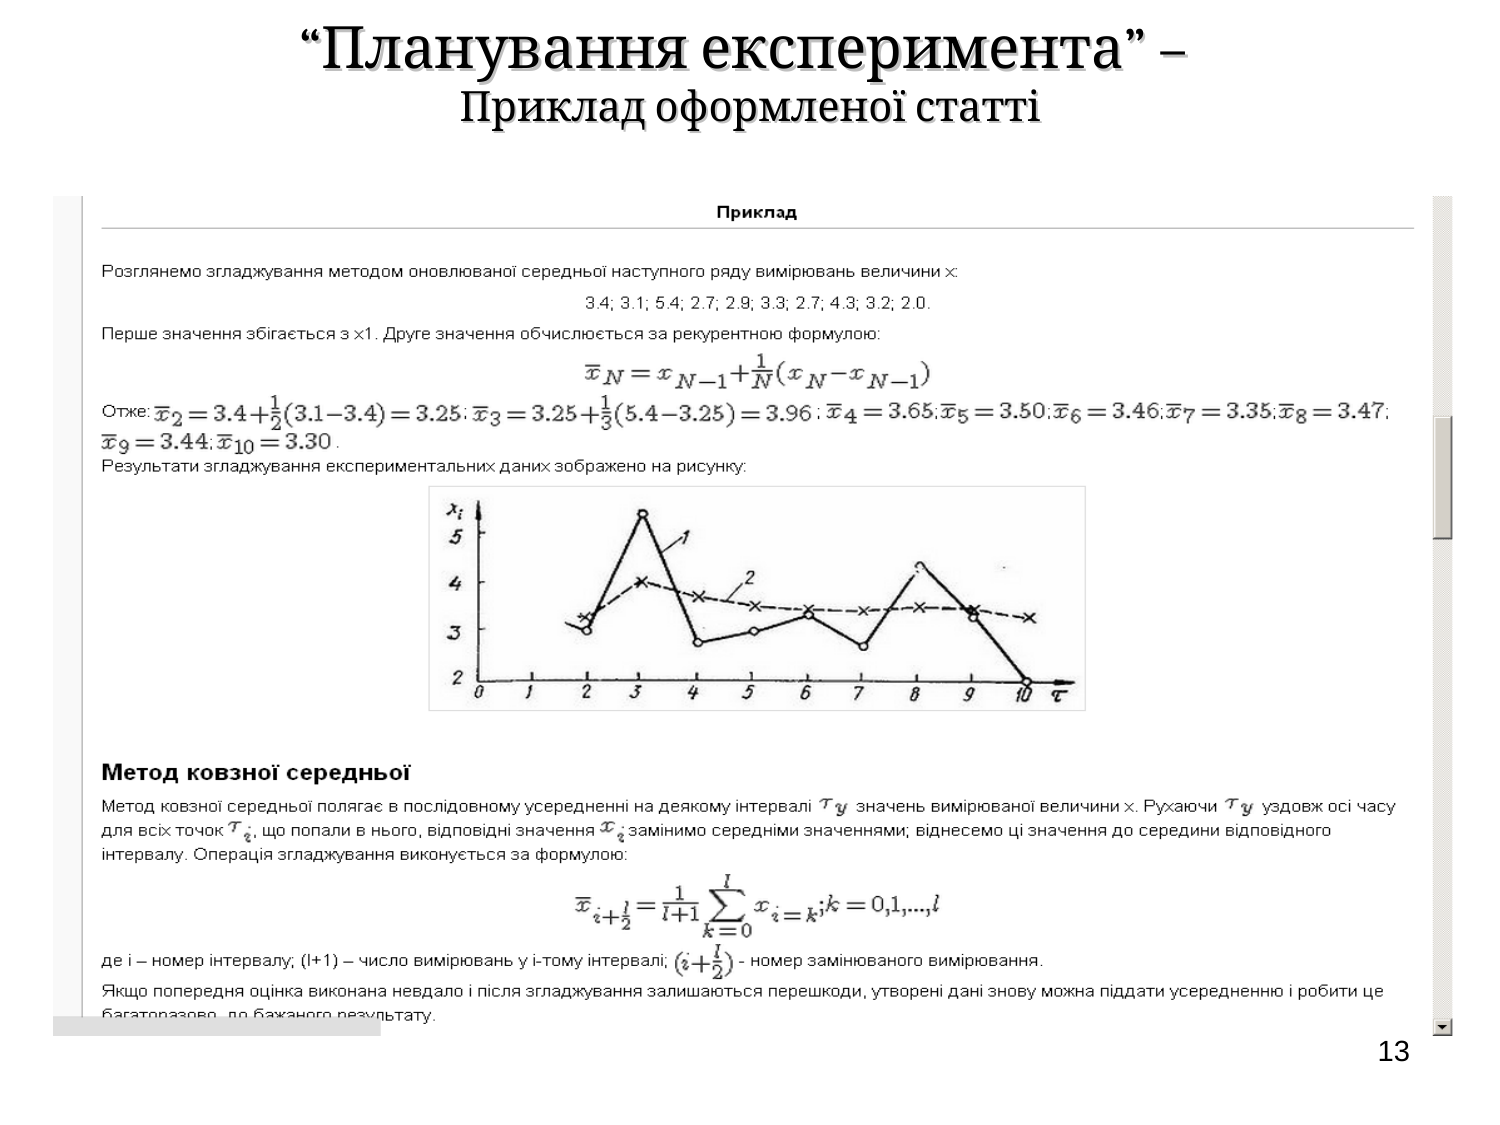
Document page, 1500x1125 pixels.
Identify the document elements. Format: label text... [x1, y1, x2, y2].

text_box “Планування експеримента” – Приклад оформленої статті [0, 0, 1500, 138]
picture [53, 196, 1453, 1036]
